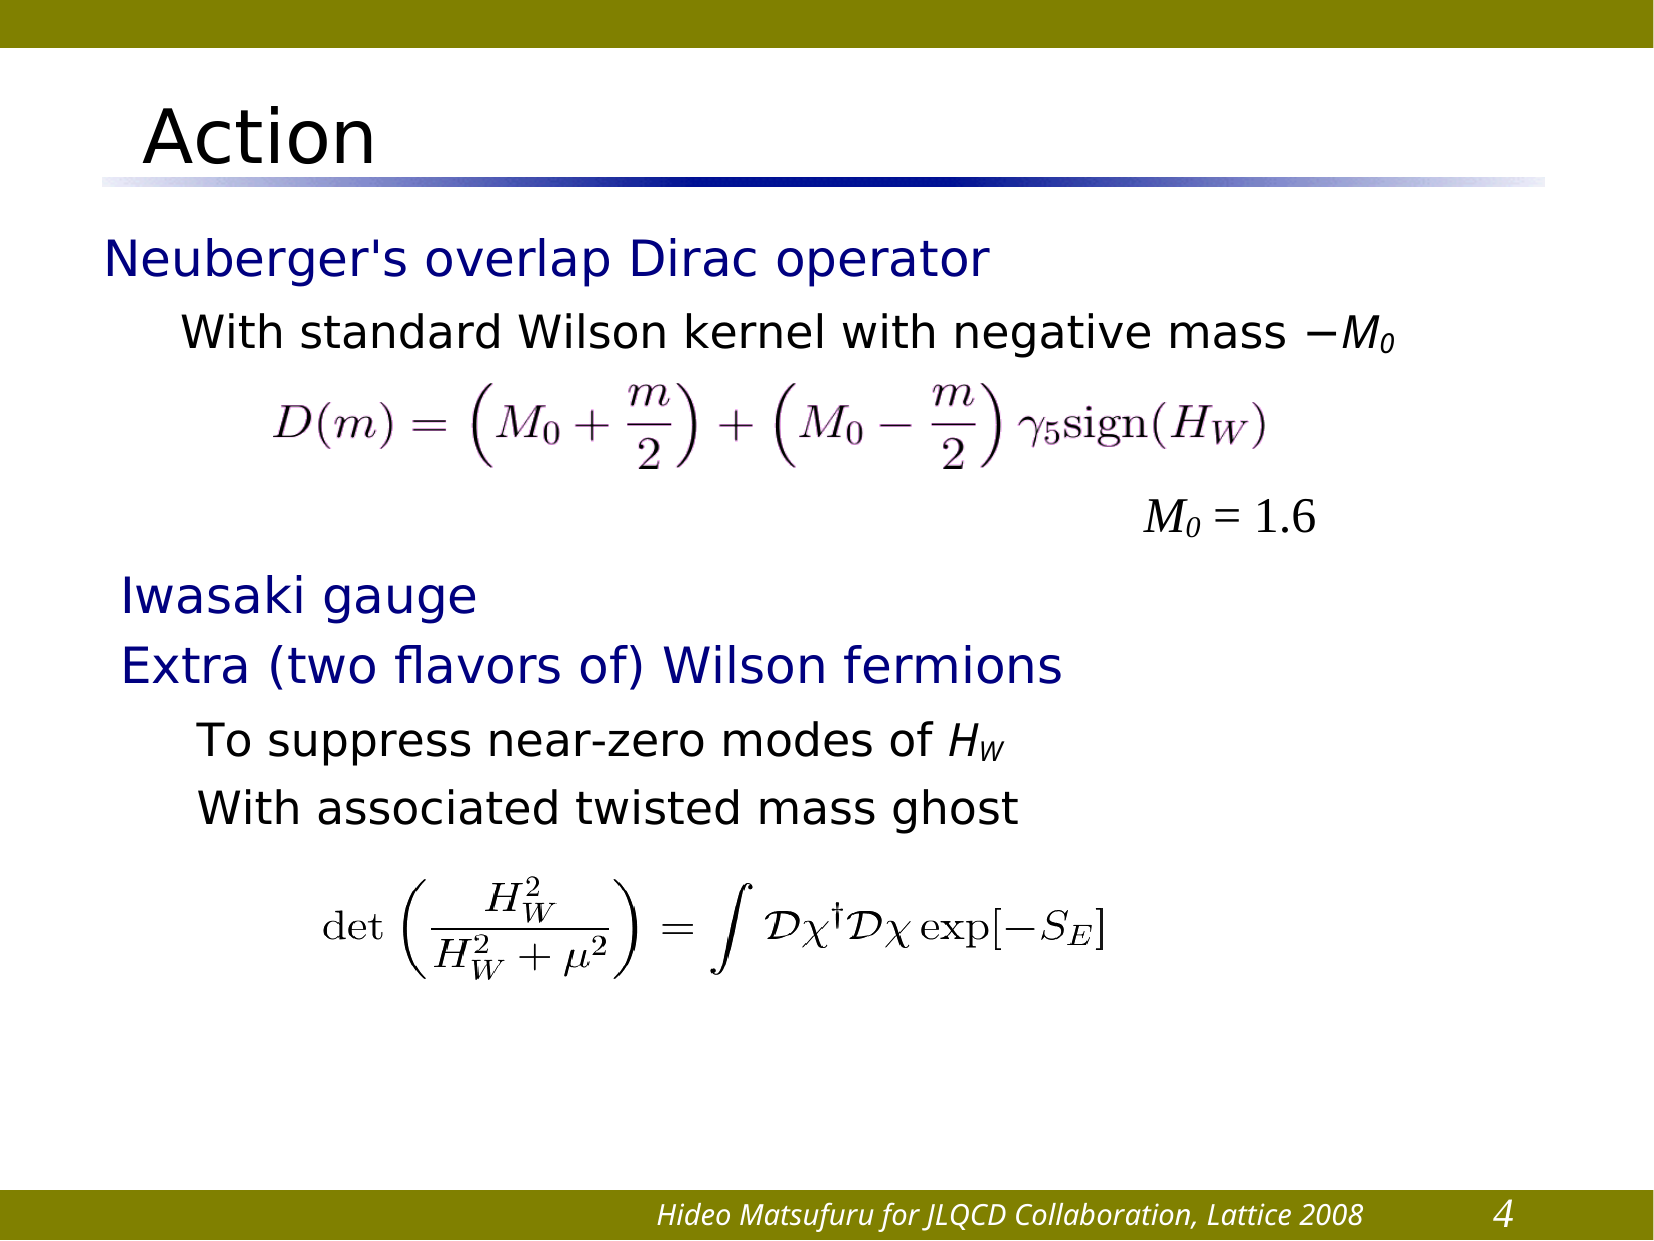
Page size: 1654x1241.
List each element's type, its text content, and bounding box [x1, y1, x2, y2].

list Iwasaki gauge Extra (two flavors of) Wilson fermions To suppress near-zero modes of HW With associated twisted mass ghost [102, 567, 1555, 834]
text_box M0 = 1.6 [1143, 487, 1317, 549]
list Neuberger's overlap Dirac operator With standard Wilson kernel with negative mass −M0 [85, 229, 1538, 394]
picture [273, 383, 1265, 469]
picture [1246, 177, 1545, 187]
picture [102, 177, 142, 187]
picture [323, 876, 1103, 980]
title Action [142, 88, 1246, 187]
